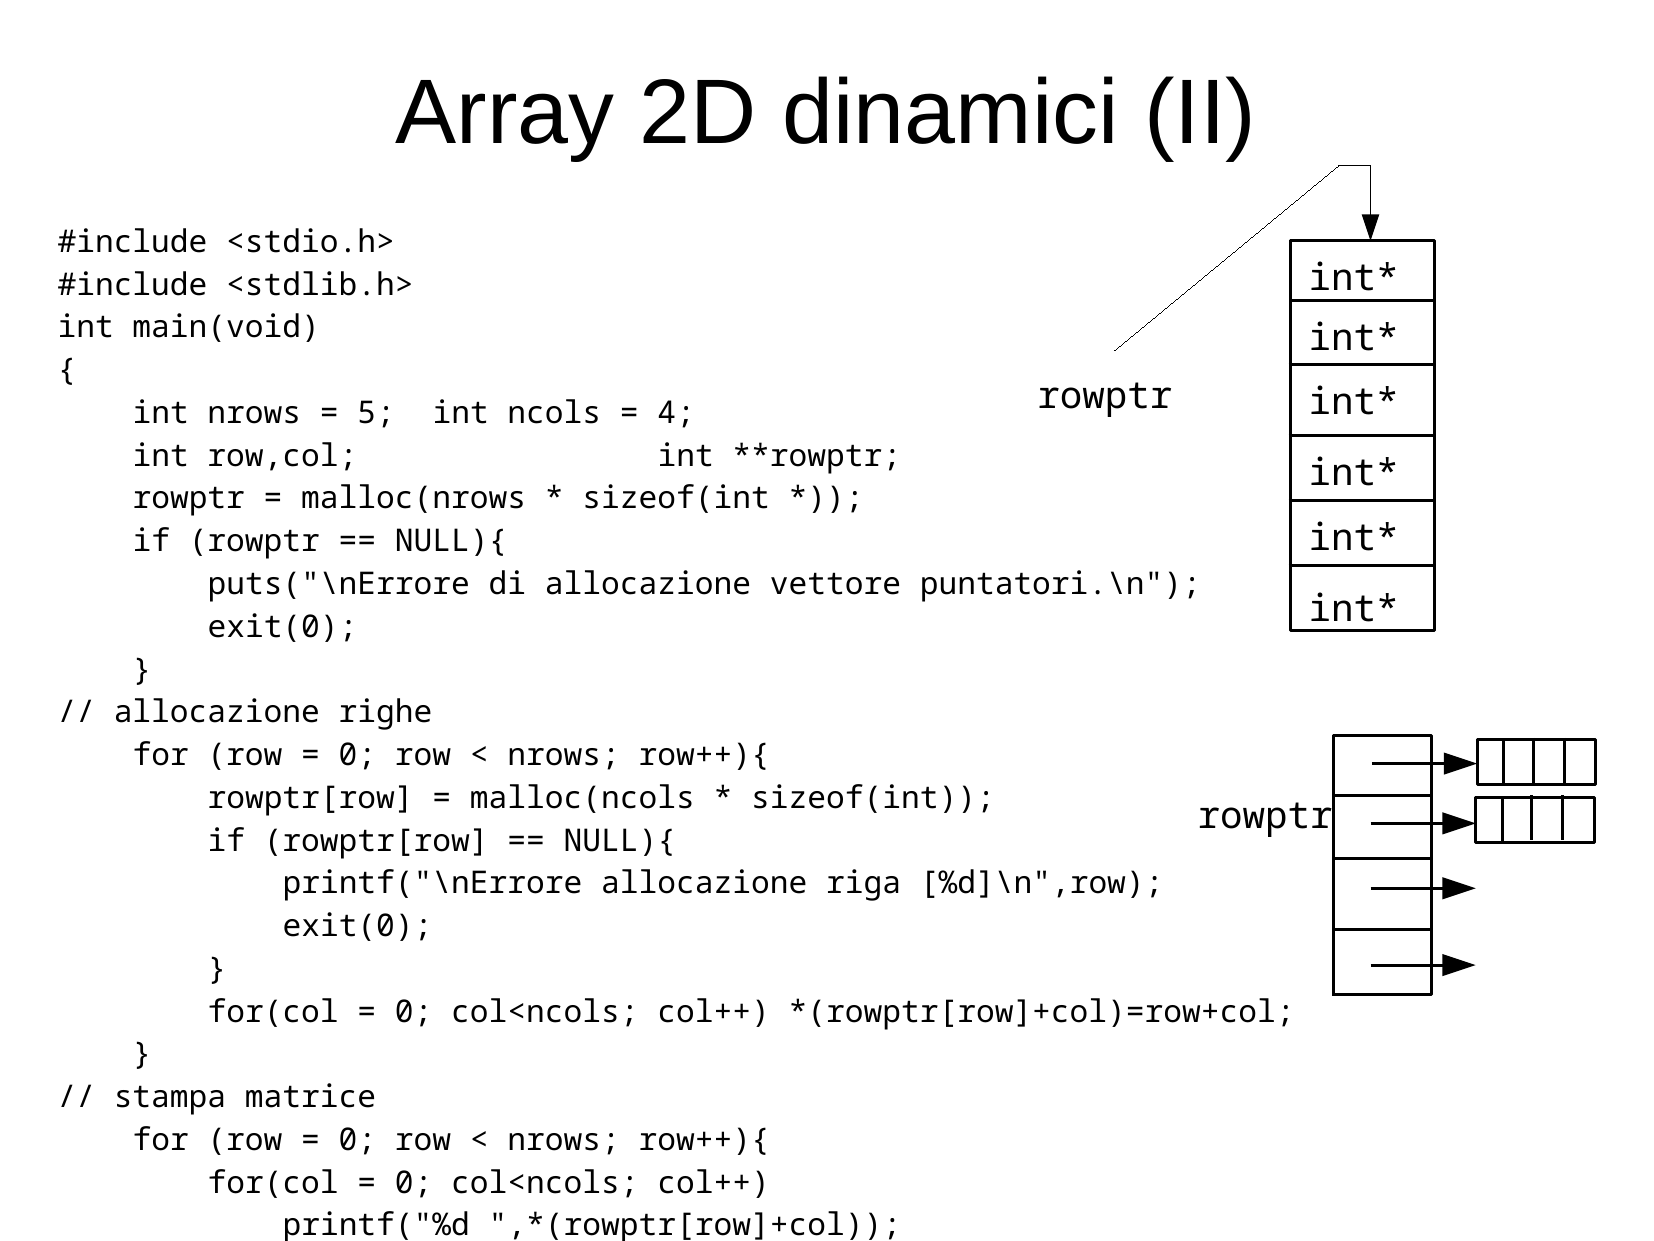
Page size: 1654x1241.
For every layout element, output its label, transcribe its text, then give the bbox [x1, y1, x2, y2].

text_box rowptr [1022, 361, 1227, 421]
text_box int* [1293, 574, 1422, 633]
text_box int* [1293, 438, 1422, 497]
title Array 2D dinamici (II) [82, 8, 1571, 132]
text_box #include <stdio.h> #include <stdlib.h> int main(void) { int nrows = 5; int ncols = 4; int row,col; int **rowptr; rowptr = malloc(nrows * sizeof(int *)); if (rowptr == NULL){ puts("\nErrore di allocazione vettore puntatori.\n"); exit(0); } // allocazione righe for (row = 0; row < nrows; row++){ rowptr[row] = malloc(ncols * sizeof(int)); if (rowptr[row] == NULL){ printf("\nErrore allocazione riga [%d]\n",row); exit(0); } for(col = 0; col<ncols; col++) *(rowptr[row]+col)=row+col; } // stampa matrice for (row = 0; row < nrows; row++){ for(col = 0; col<ncols; col++) printf("%d ",*(rowptr[row]+col)); } return 0; } [42, 132, 1648, 1201]
text_box rowptr [1182, 780, 1350, 840]
text_box int* [1293, 302, 1422, 361]
text_box int* [1293, 243, 1422, 302]
text_box int* [1293, 367, 1422, 426]
text_box int* [1293, 503, 1422, 562]
